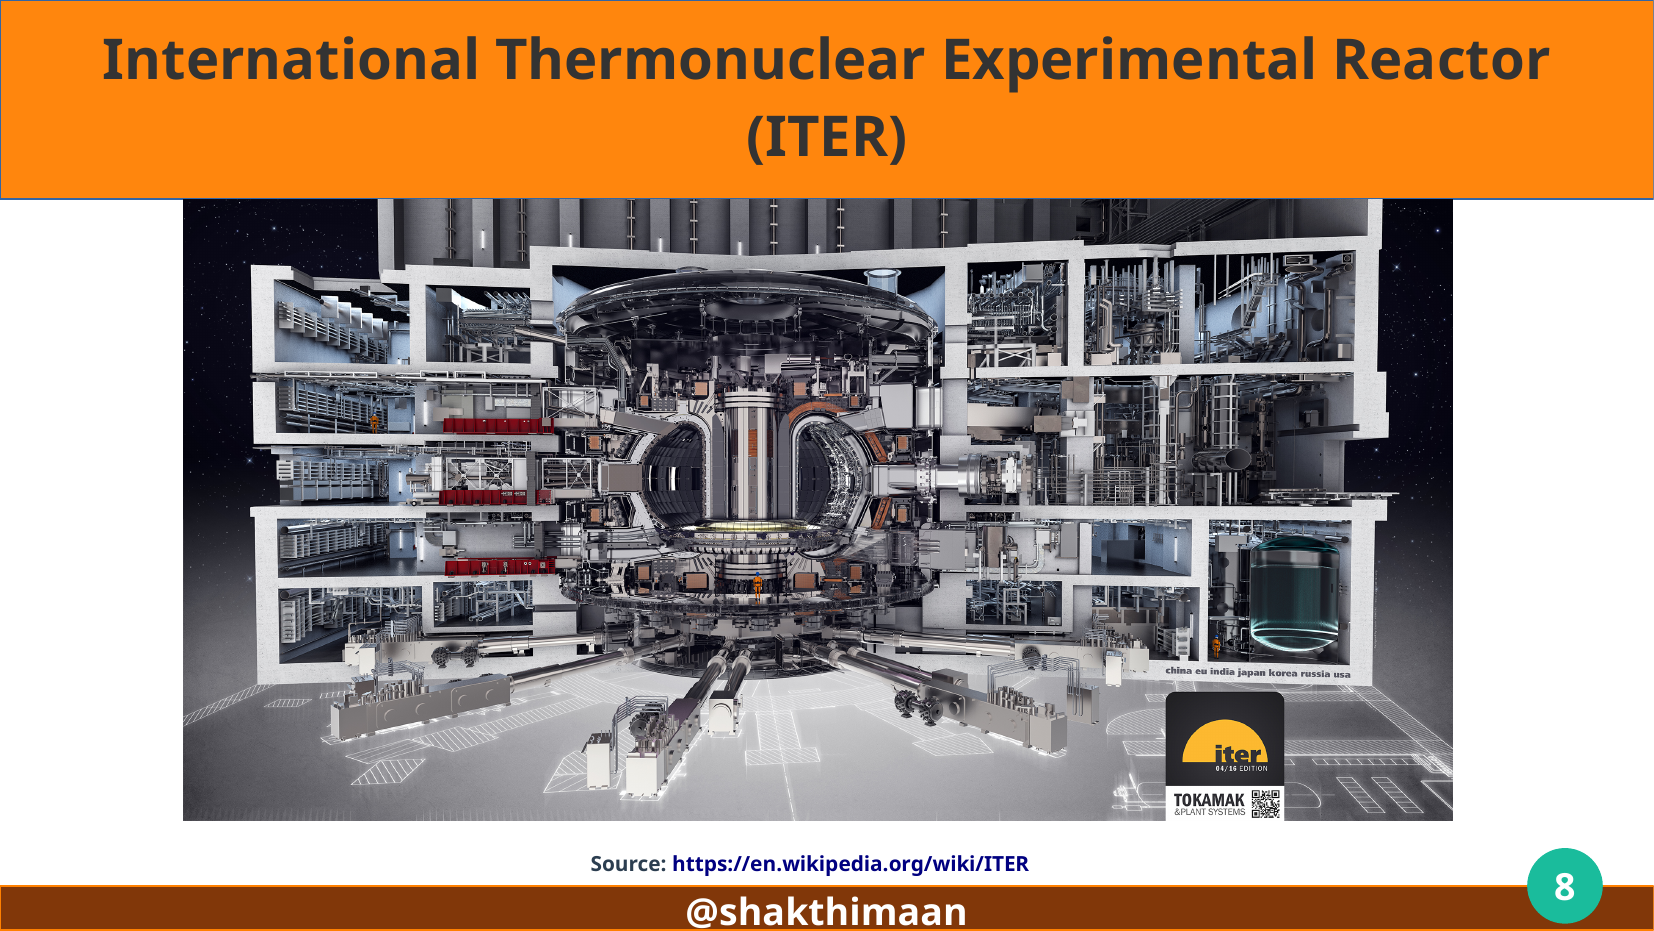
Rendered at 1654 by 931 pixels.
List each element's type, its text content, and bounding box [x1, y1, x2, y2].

list Source: https://en.wikipedia.org/wiki/ITER [519, 849, 1140, 891]
title International Thermonuclear Experimental Reactor (ITER) [59, 37, 1595, 156]
picture [183, 199, 1453, 821]
